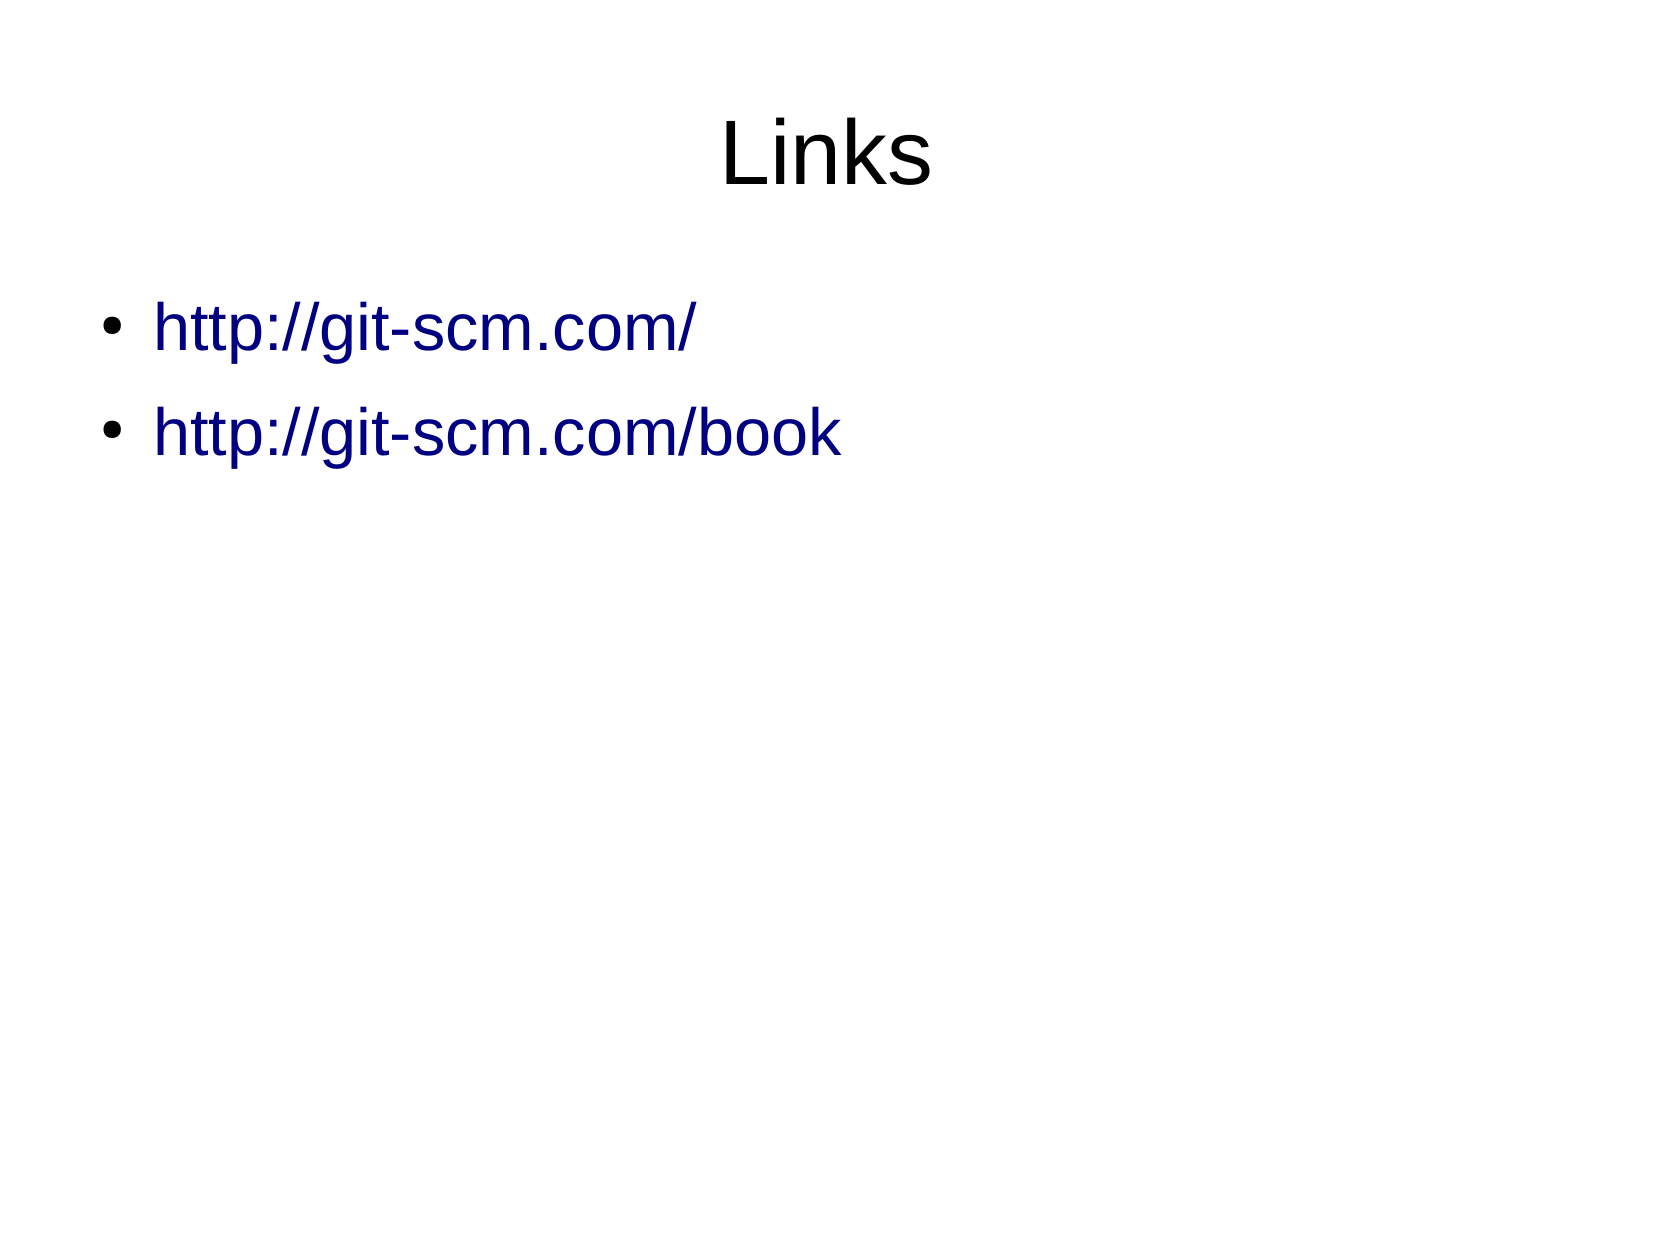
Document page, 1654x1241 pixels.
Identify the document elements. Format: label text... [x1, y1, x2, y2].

list http://git-scm.com/ http://git-scm.com/book [82, 290, 1571, 1109]
title Links [82, 49, 1571, 257]
